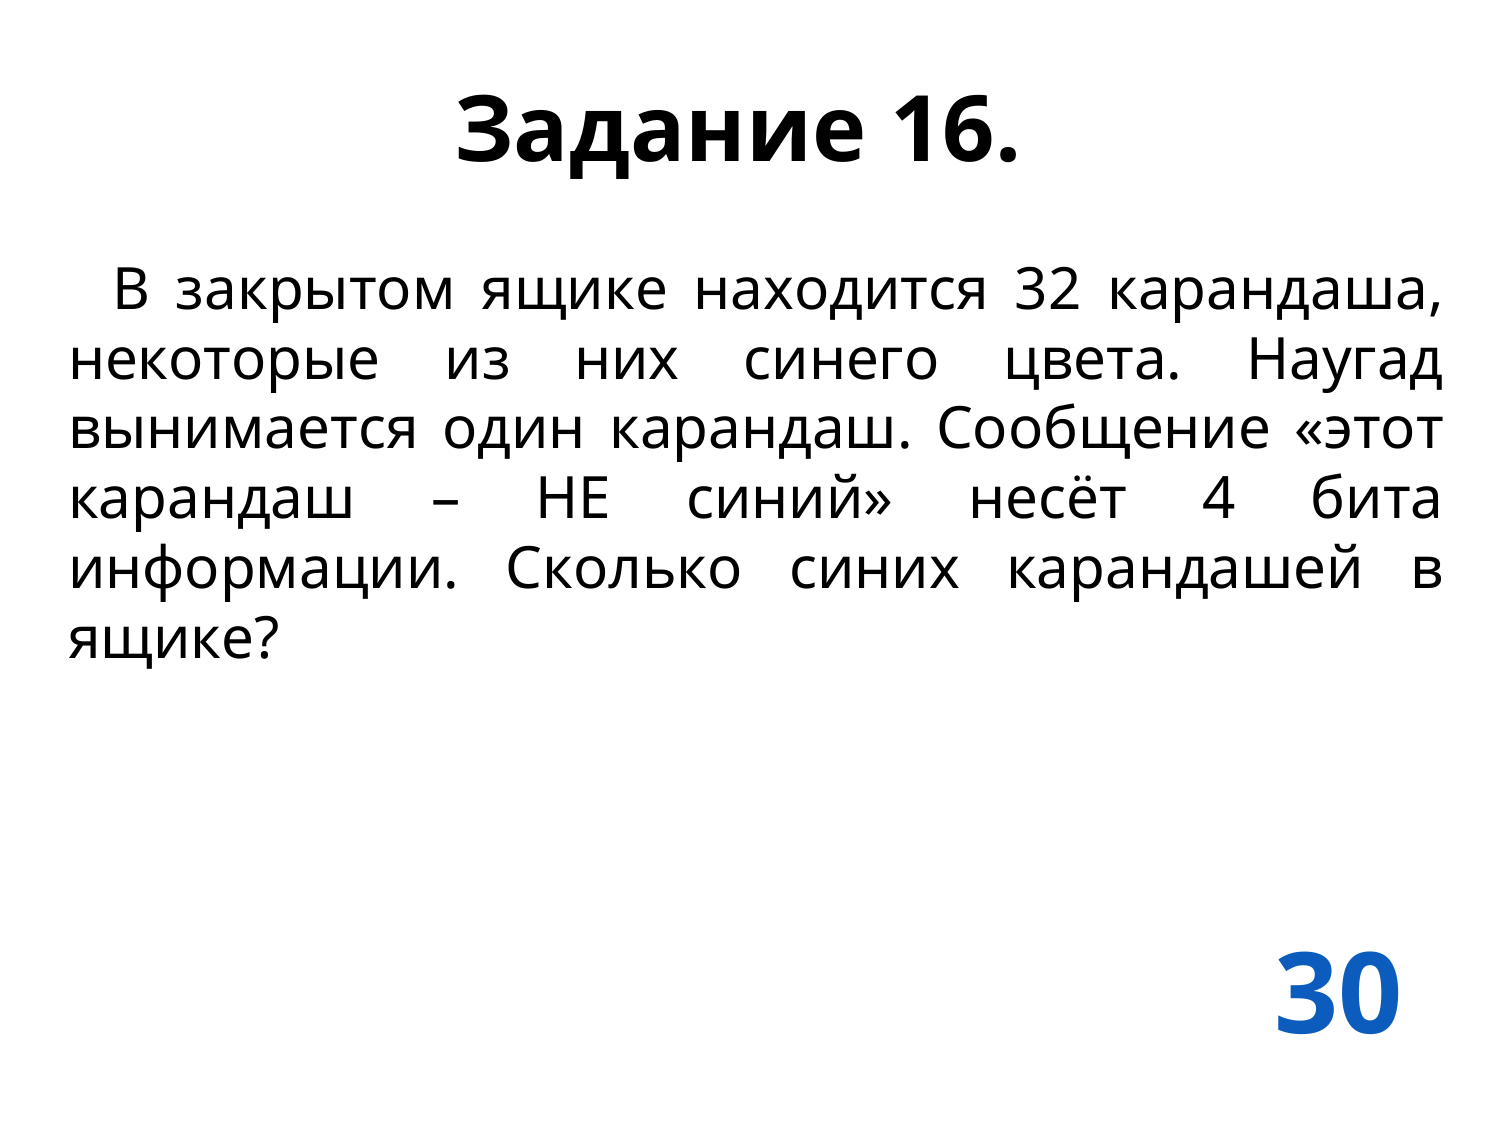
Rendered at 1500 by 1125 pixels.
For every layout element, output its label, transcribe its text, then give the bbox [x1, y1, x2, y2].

text_box 30 [1122, 913, 1418, 1064]
title Задание 16. [75, 62, 1426, 243]
list В закрытом ящике находится 32 карандаша, некоторые из них синего цвета. Наугад вынимается один карандаш. Сообщение «этот карандаш – НЕ синий» несёт 4 бита информации. Сколько синих карандашей в ящике? [53, 243, 1459, 1083]
